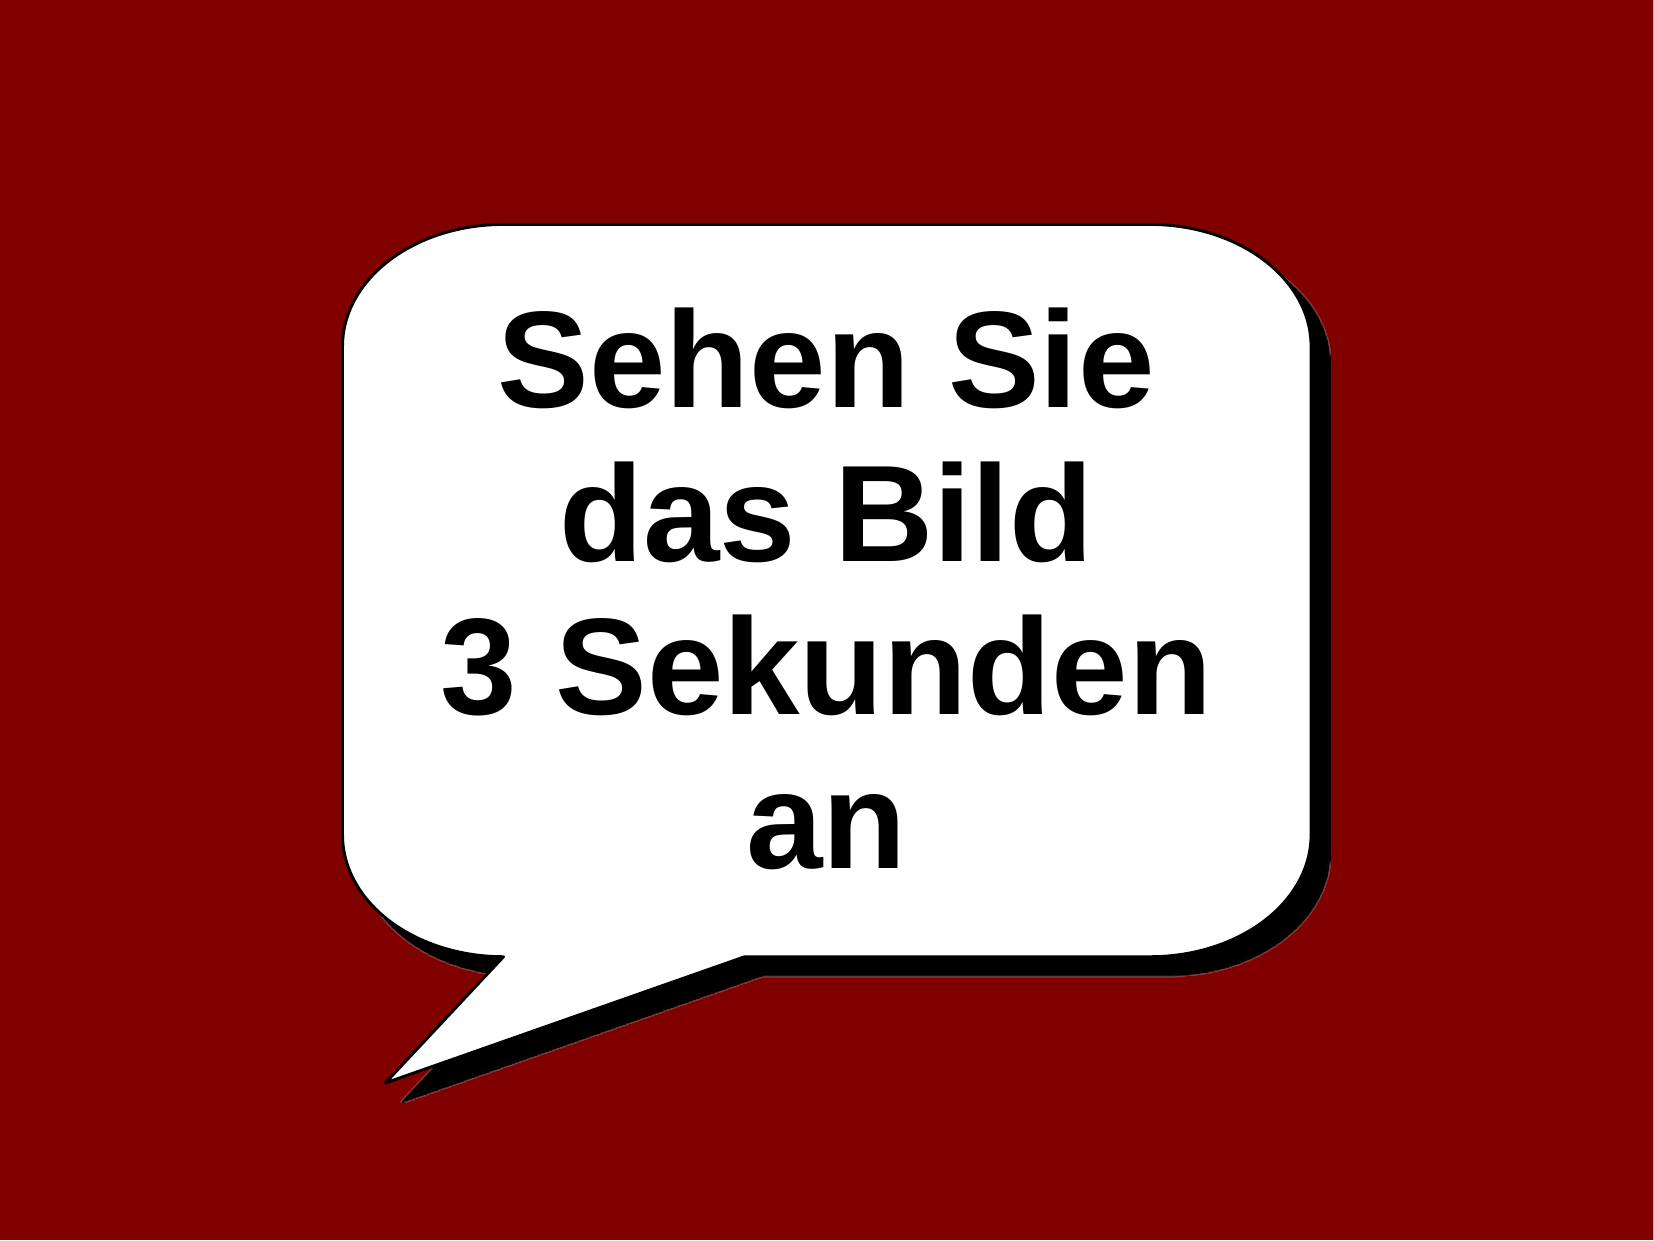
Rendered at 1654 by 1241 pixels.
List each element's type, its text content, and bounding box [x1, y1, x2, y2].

text_box Sehen Sie das Bild 3 Sekunden an [342, 224, 1312, 1084]
